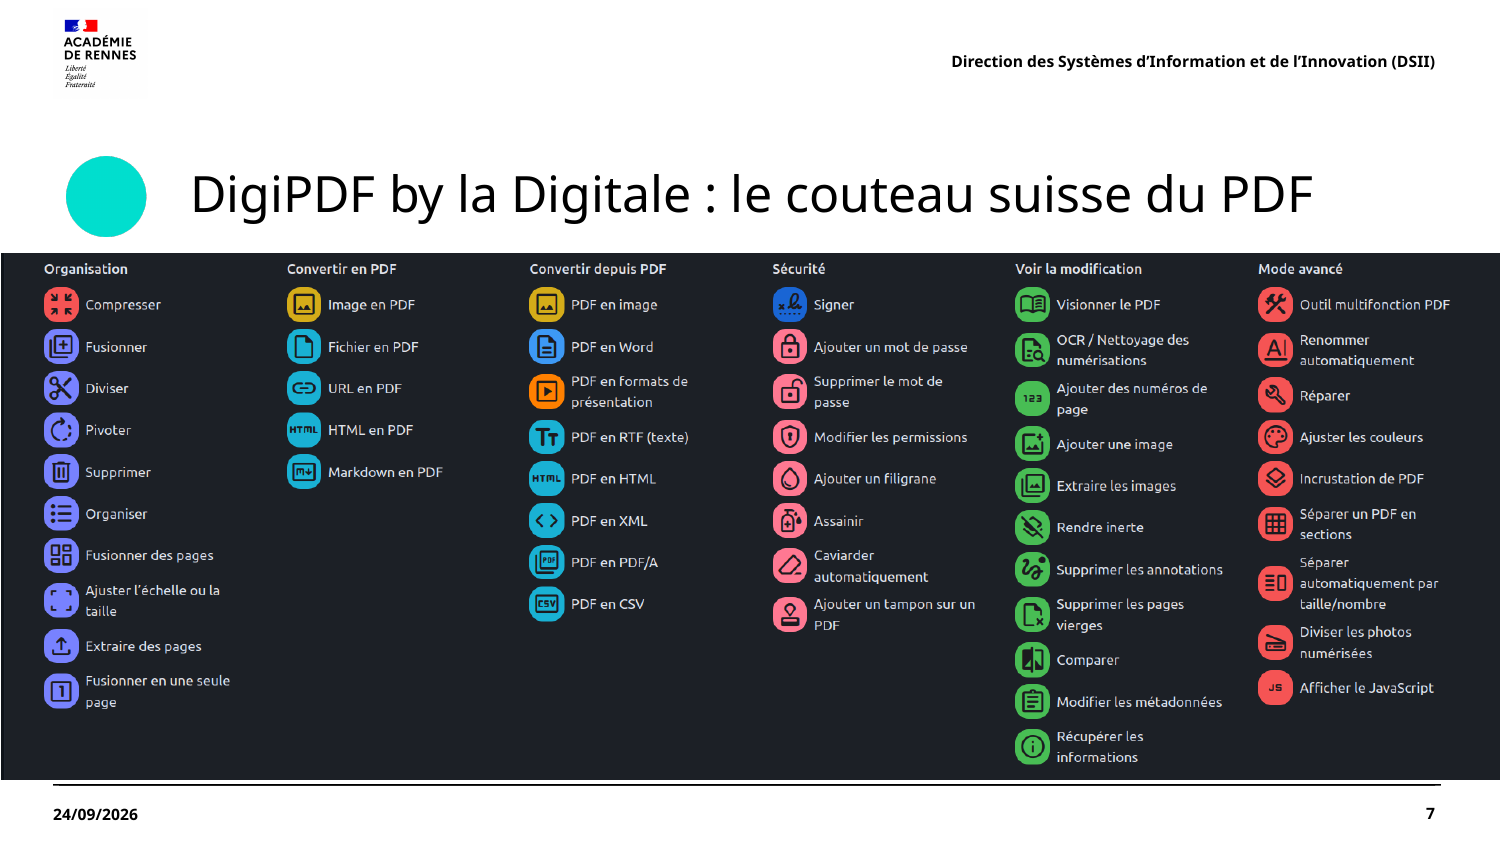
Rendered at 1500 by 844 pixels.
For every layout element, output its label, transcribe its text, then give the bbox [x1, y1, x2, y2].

footer Direction des Systèmes d’Information et de l’Innovation (DSII) [470, 32, 1436, 92]
picture [66, 156, 148, 238]
slide_number 31/05/2024 [53, 787, 245, 844]
slide_number <numéro> [1213, 784, 1436, 844]
title DigiPDF by la Digitale : le couteau suisse du PDF [175, 122, 1500, 253]
picture [53, 8, 148, 99]
picture [1, 253, 1500, 780]
